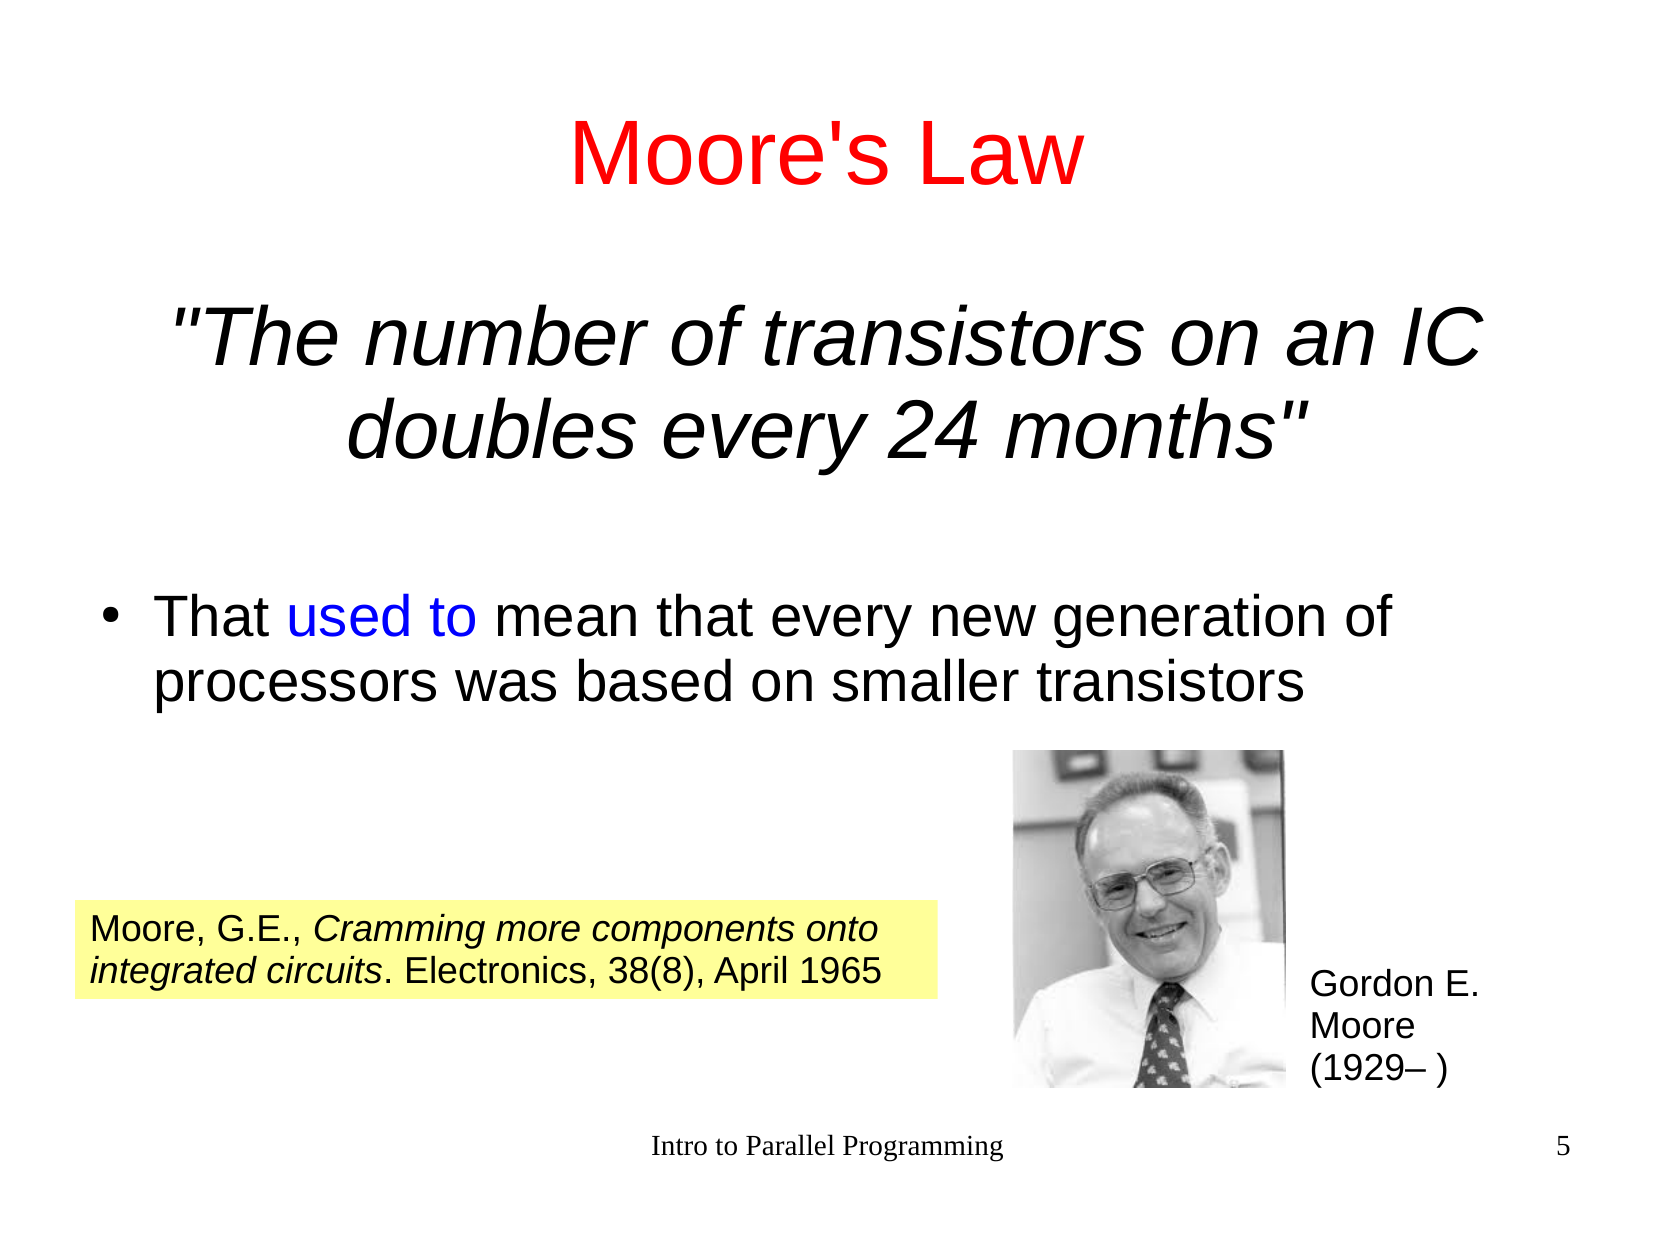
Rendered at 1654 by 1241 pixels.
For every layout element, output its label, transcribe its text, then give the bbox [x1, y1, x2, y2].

text_box Gordon E. Moore (1929– ) [1294, 955, 1520, 1097]
list "The number of transistors on an IC doubles every 24 months" That used to mean that every new generation of processors was based on smaller transistors [82, 290, 1571, 1109]
picture [1012, 750, 1286, 1088]
text_box Moore, G.E., Cramming more components onto integrated circuits. Electronics, 38(8), April 1965 [75, 900, 938, 999]
title Moore's Law [82, 49, 1571, 257]
